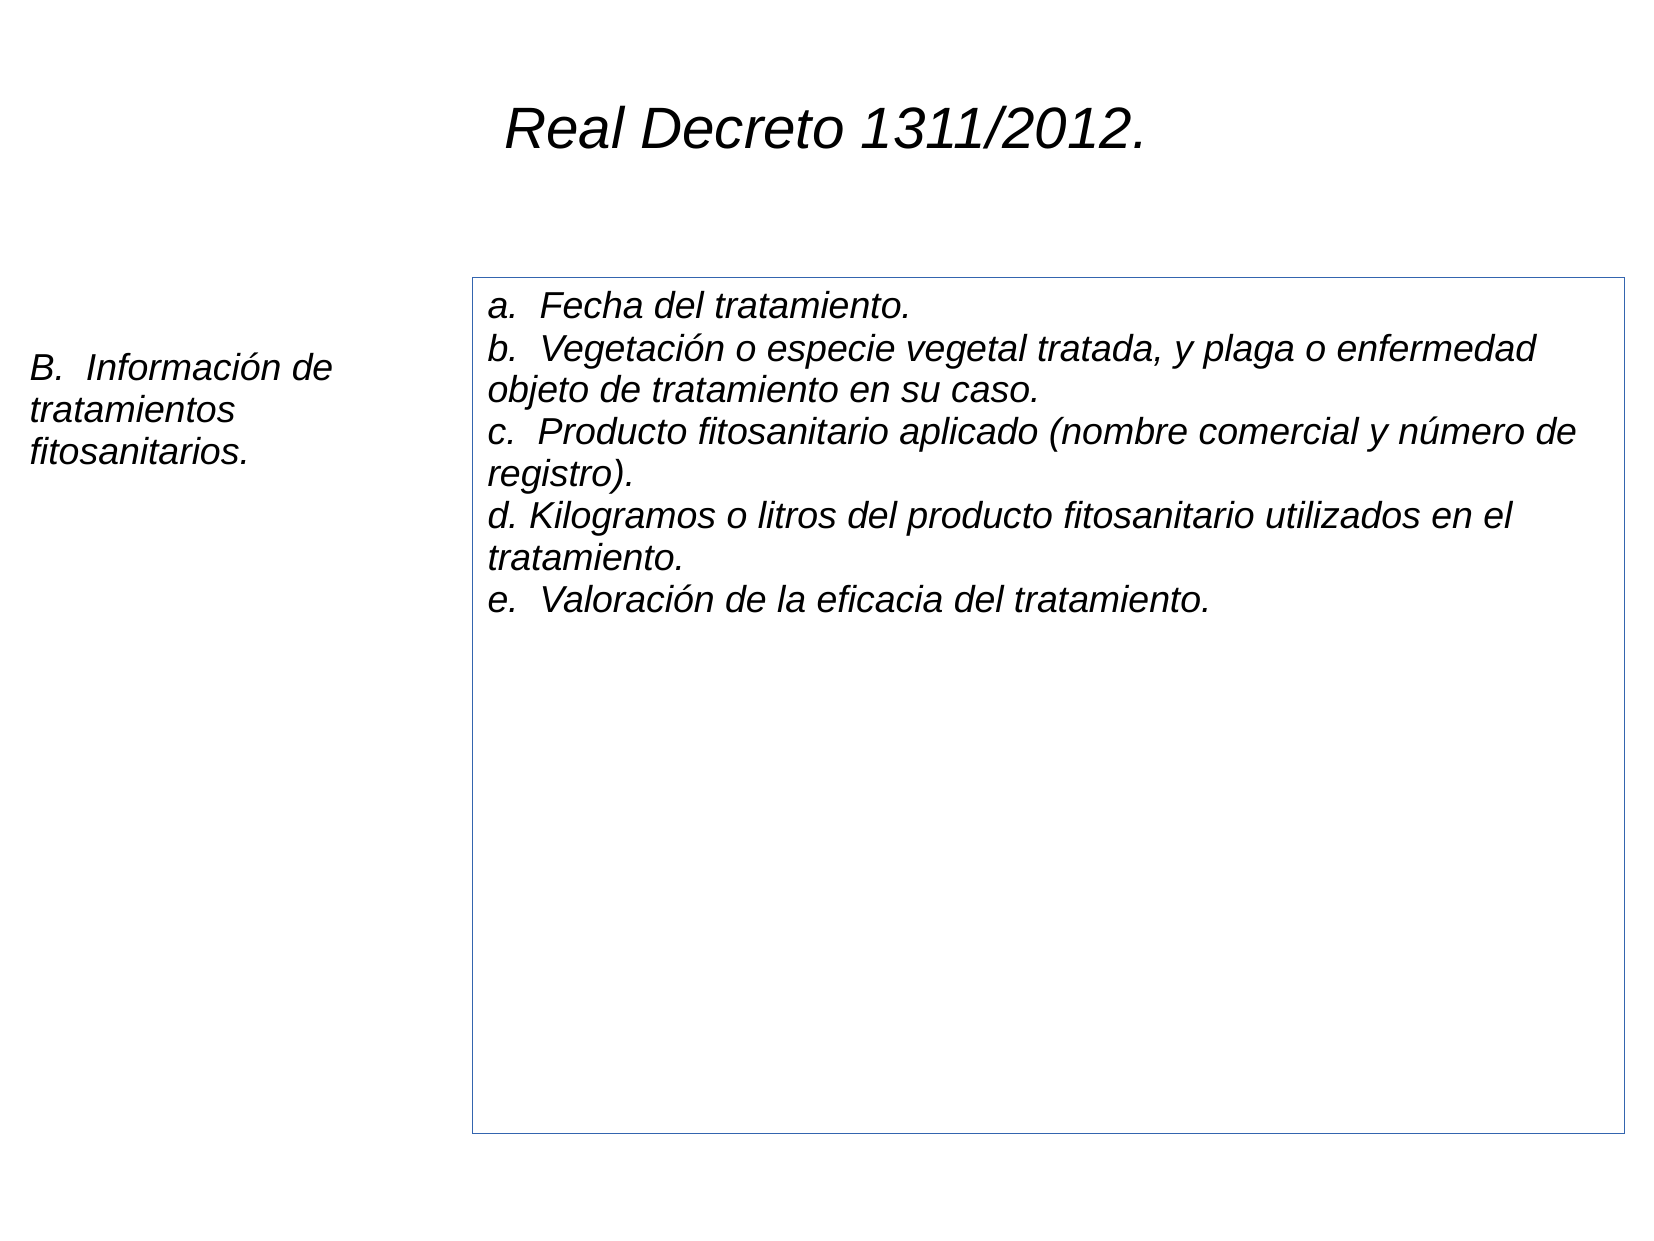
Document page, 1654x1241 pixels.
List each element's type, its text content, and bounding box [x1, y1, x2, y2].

title Real Decreto 1311/2012. [82, 49, 1571, 207]
list B. Información de tratamientos fitosanitarios. [29, 265, 1625, 1241]
text_box a. Fecha del tratamiento. b. Vegetación o especie vegetal tratada, y plaga o enfermedad objeto de tratamiento en su caso. c. Producto fitosanitario aplicado (nombre comercial y número de registro). d. Kilogramos o litros del producto fitosanitario utilizados en el tratamiento. e. Valoración de la eficacia del tratamiento. [472, 277, 1625, 1134]
